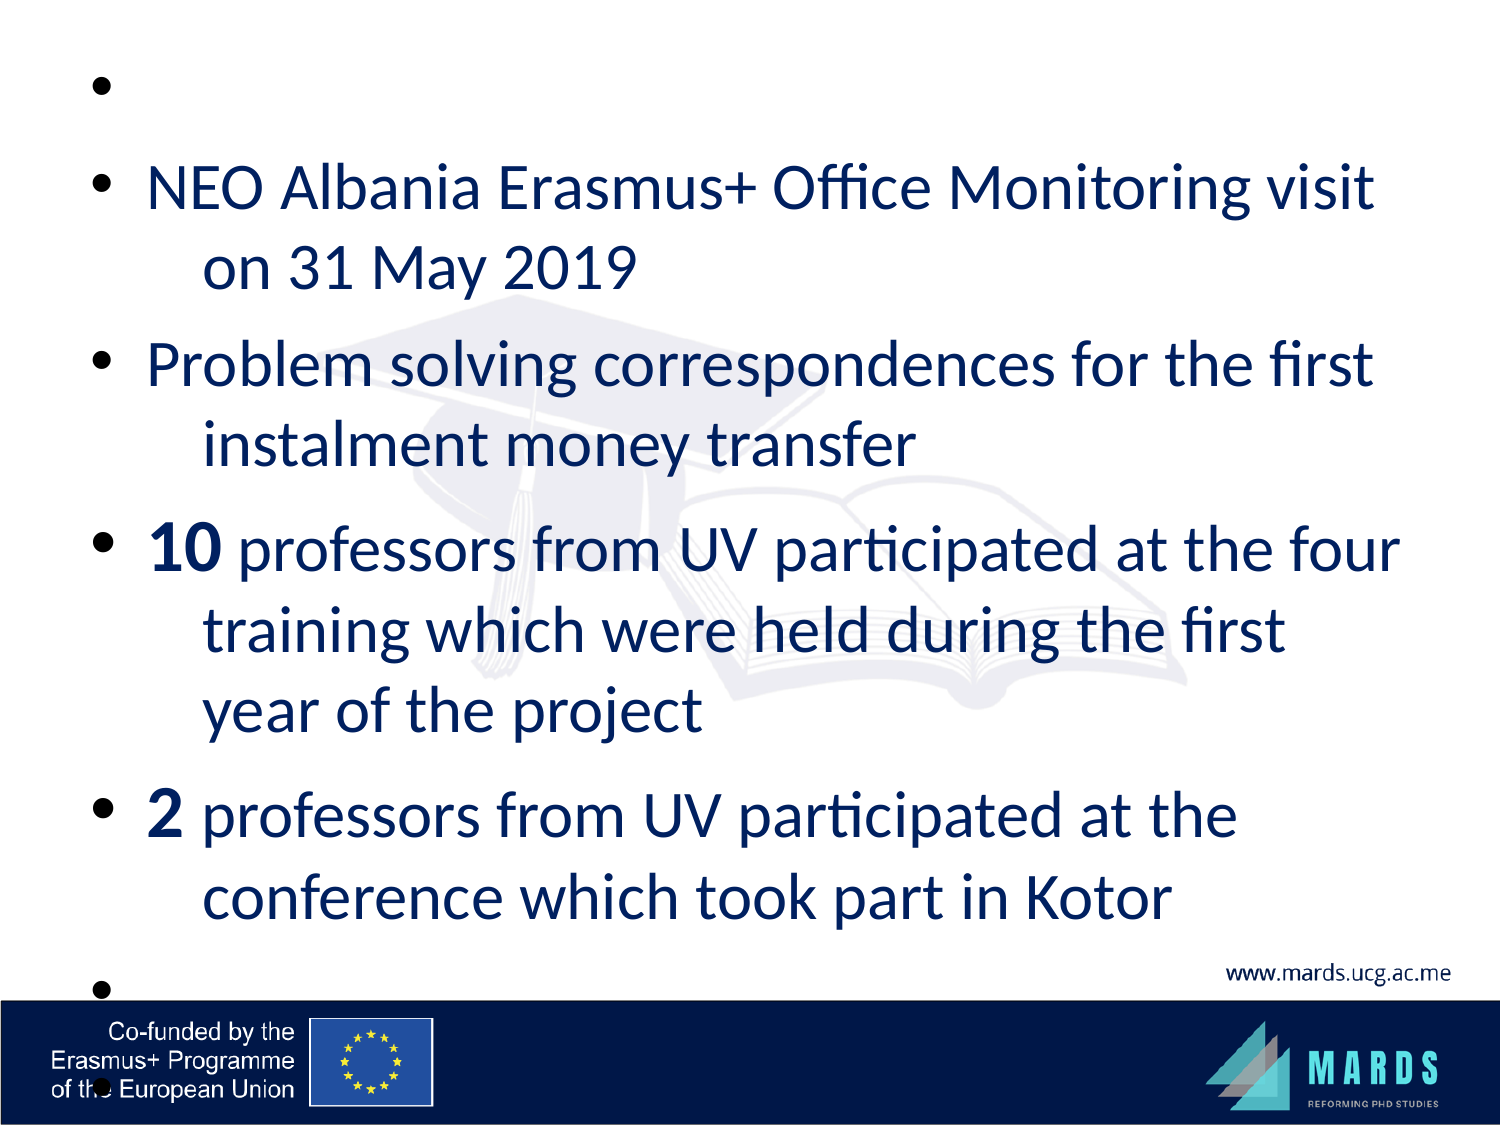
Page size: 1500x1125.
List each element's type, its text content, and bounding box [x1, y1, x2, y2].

list NEO Albania Erasmus+ Office Monitoring visit on 31 May 2019 Problem solving correspondences for the first instalment money transfer 10 professors from UV participated at the four training which were held during the first year of the project 2 professors from UV participated at the conference which took part in Kotor [75, 38, 1426, 1006]
